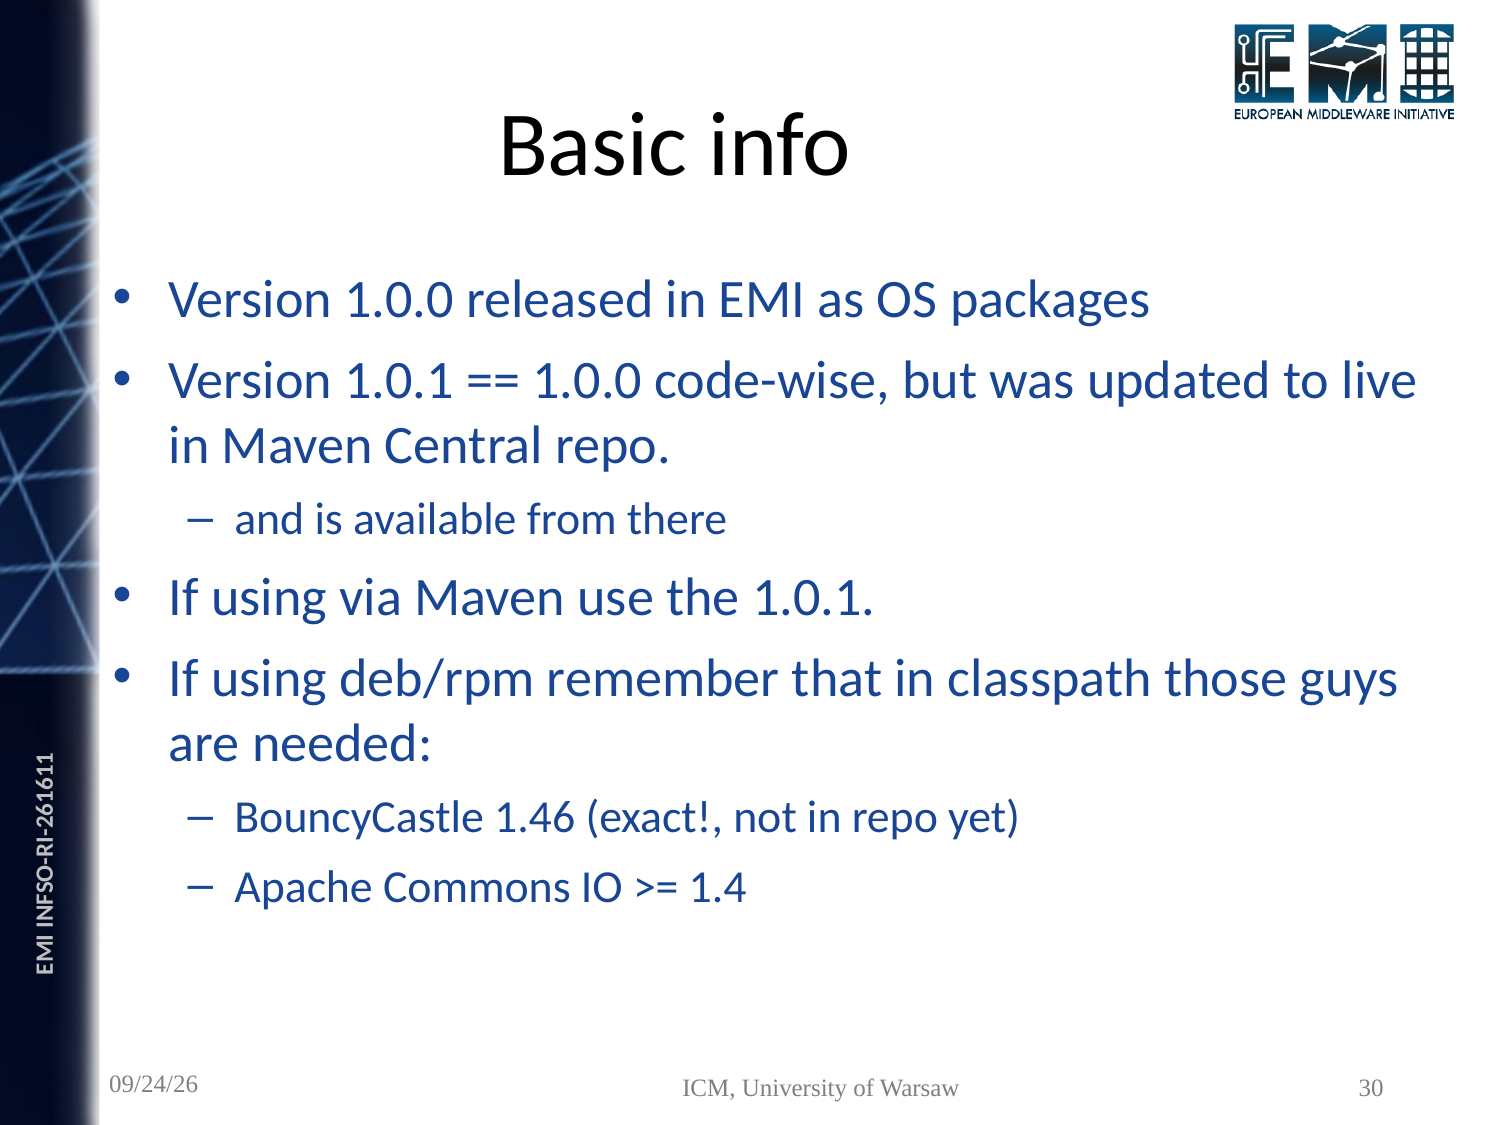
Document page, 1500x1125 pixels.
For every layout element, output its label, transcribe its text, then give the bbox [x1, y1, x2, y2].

picture [1185, 8, 1500, 140]
picture [0, 0, 111, 1125]
title Basic info [112, 44, 1238, 233]
list Version 1.0.0 released in EMI as OS packages Version 1.0.1 == 1.0.0 code-wise, but was updated to live in Maven Central repo. and is available from there If using via Maven use the 1.0.1. If using deb/rpm remember that in classpath those guys are needed: BouncyCastle 1.46 (exact!, not in repo yet) Apache Commons IO >= 1.4 [112, 263, 1425, 1006]
